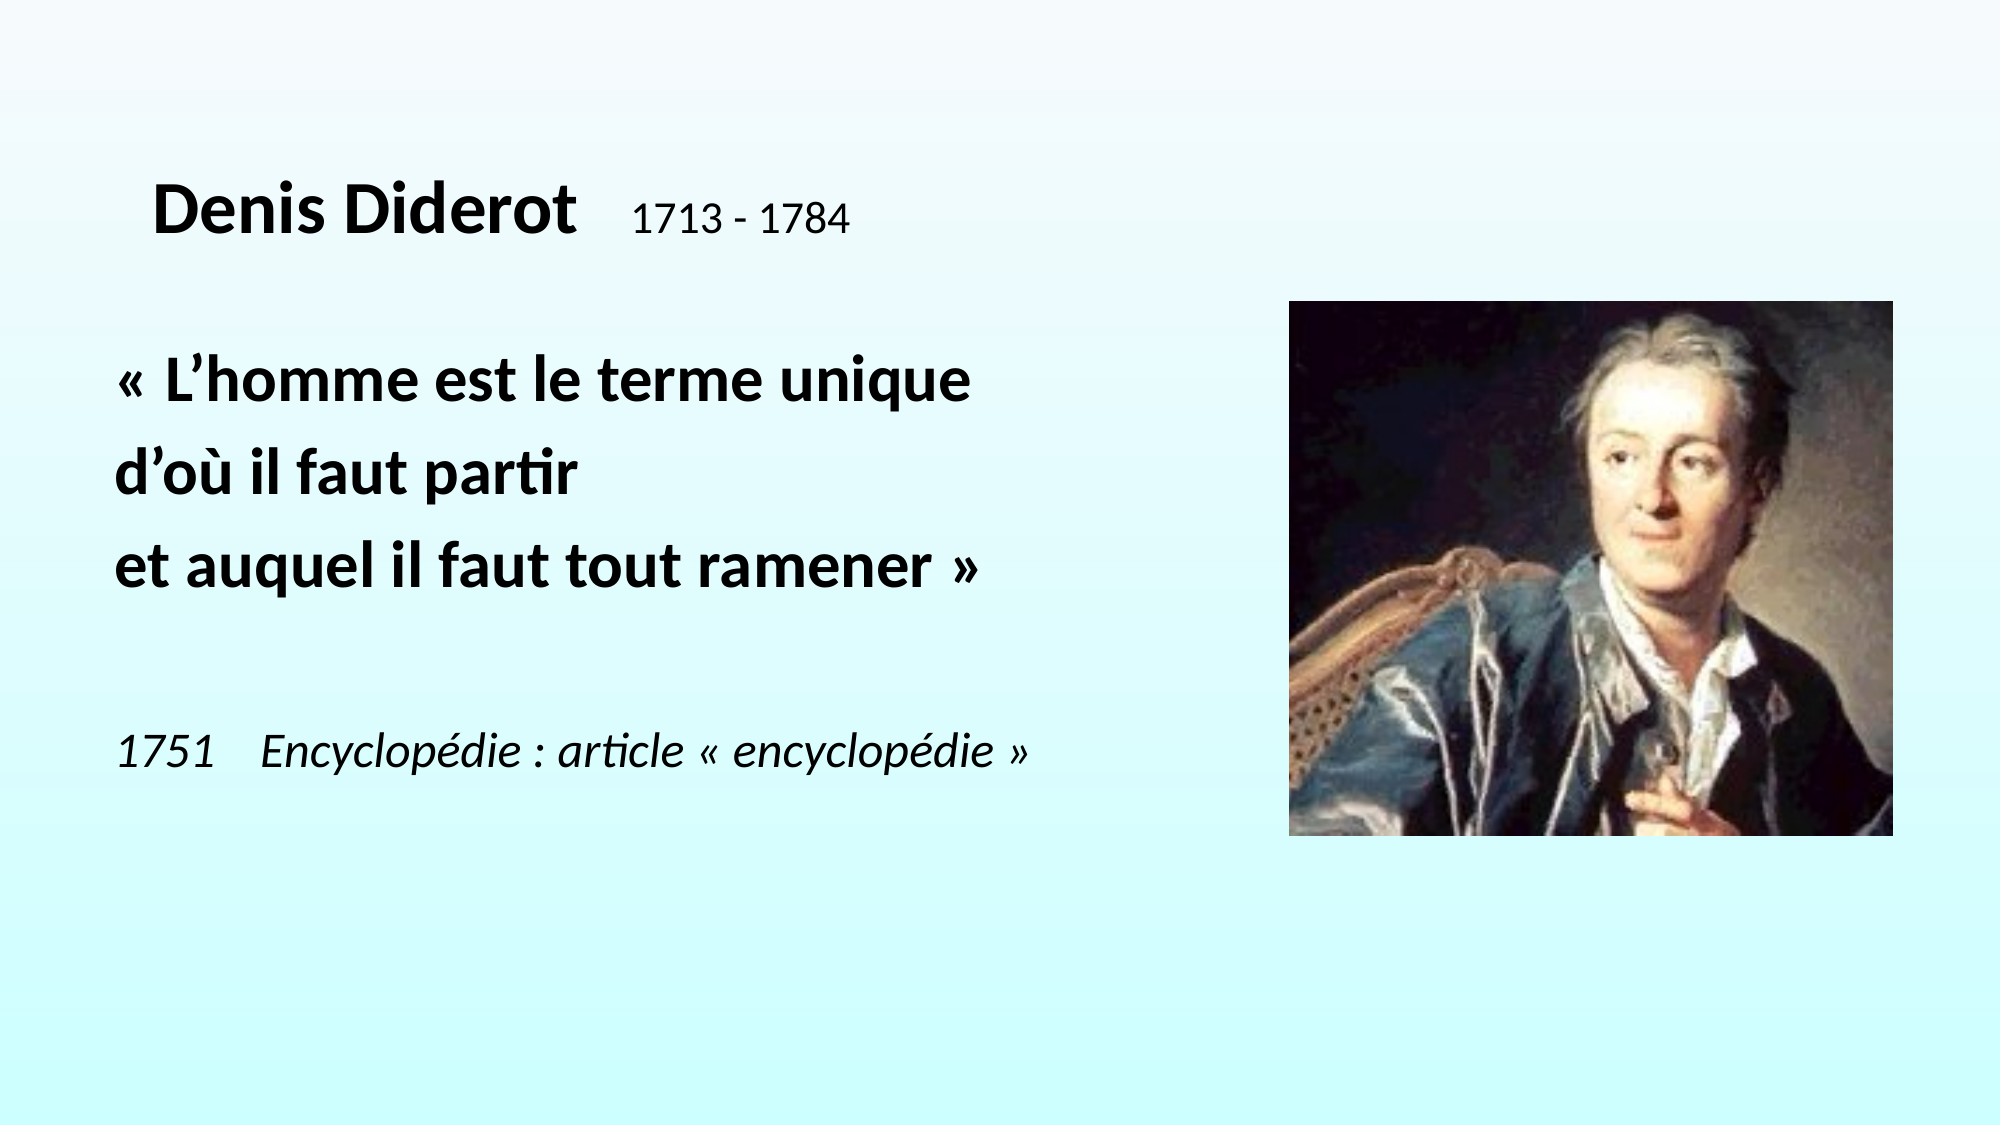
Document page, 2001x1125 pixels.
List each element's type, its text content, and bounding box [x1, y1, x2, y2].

title Denis Diderot 1713 - 1784 [137, 75, 1008, 336]
list « L’homme est le terme unique d’où il faut partir et auquel il faut tout ramener » 1751 Encyclopédie : article « encyclopédie » [99, 336, 1158, 962]
picture [1289, 301, 1893, 836]
